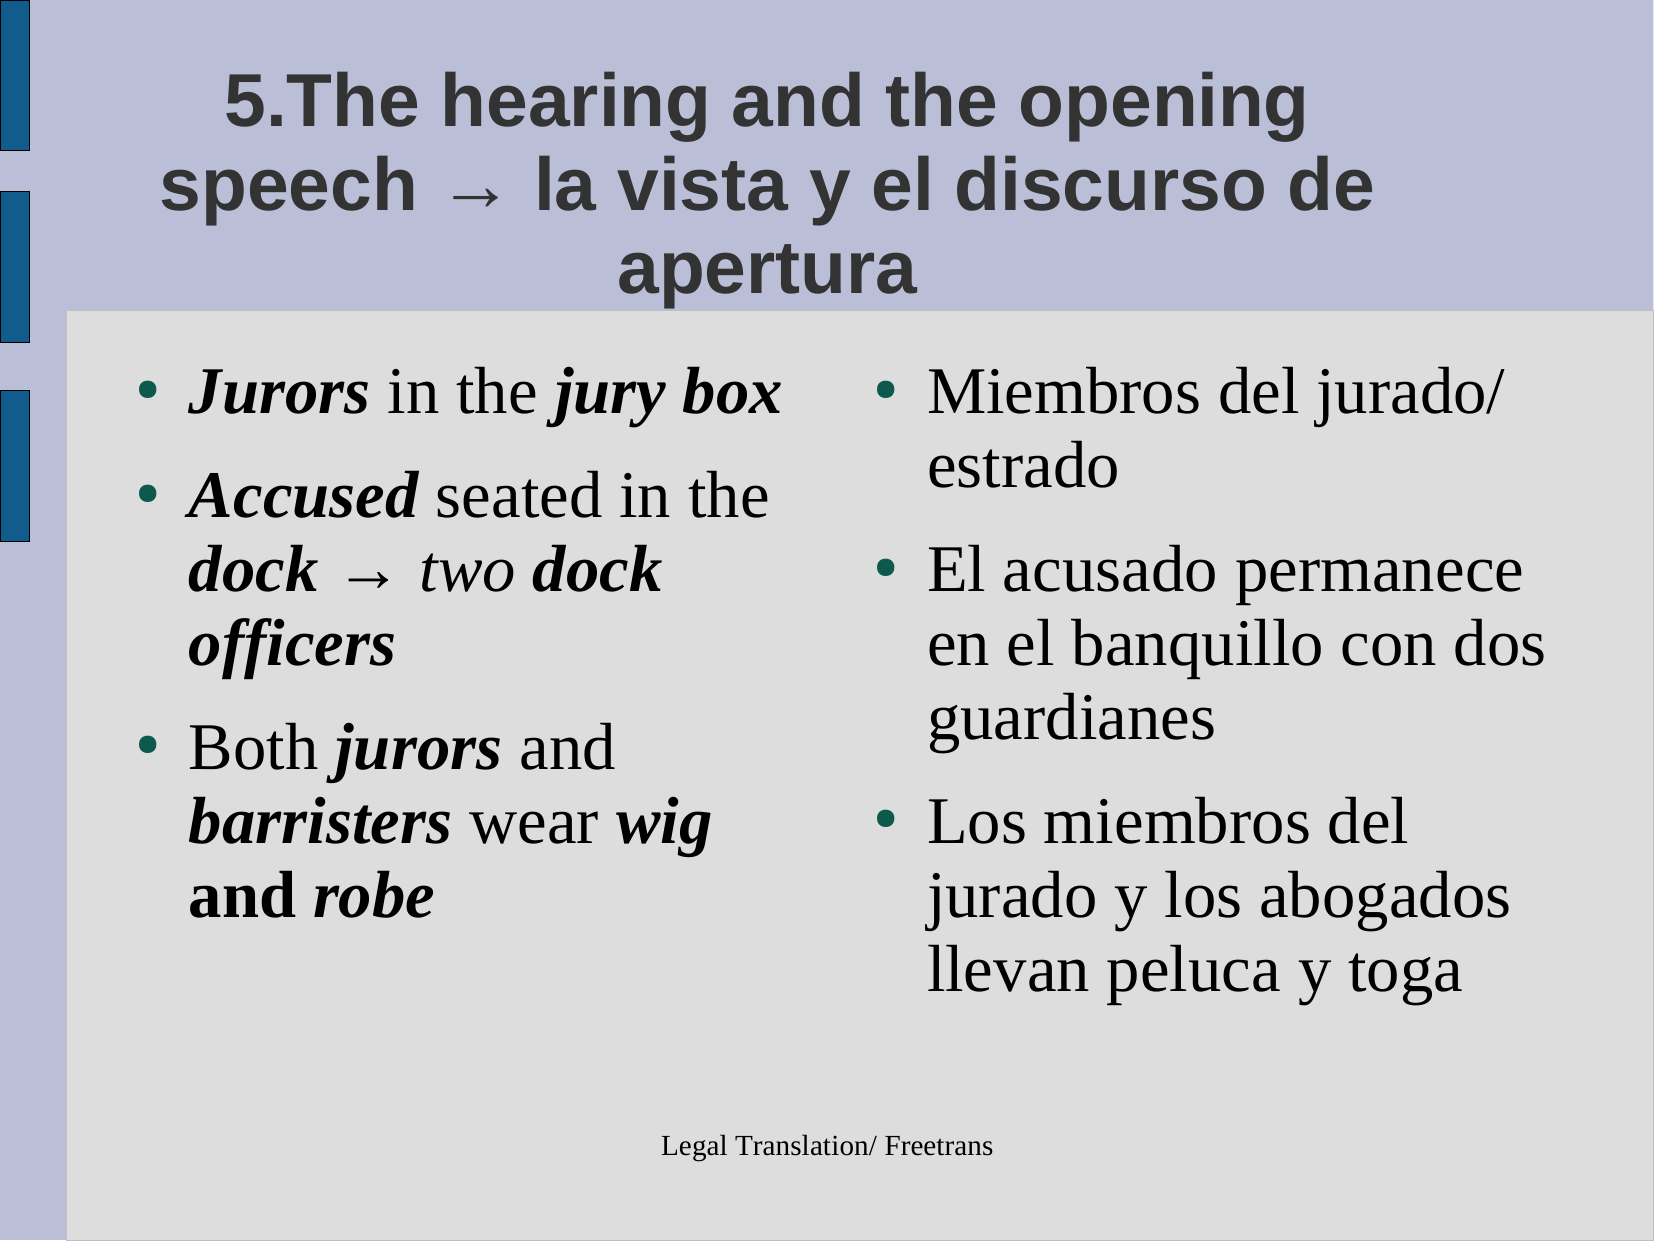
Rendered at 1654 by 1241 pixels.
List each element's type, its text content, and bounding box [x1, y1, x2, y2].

list Jurors in the jury box Accused seated in the dock → two dock officers Both jurors and barristers wear wig and robe [118, 354, 809, 1109]
title 5.The hearing and the opening speech → la vista y el discurso de apertura [147, 57, 1388, 413]
list Miembros del jurado/ estrado El acusado permanece en el banquillo con dos guardianes Los miembros del jurado y los abogados llevan peluca y toga [856, 354, 1572, 1094]
